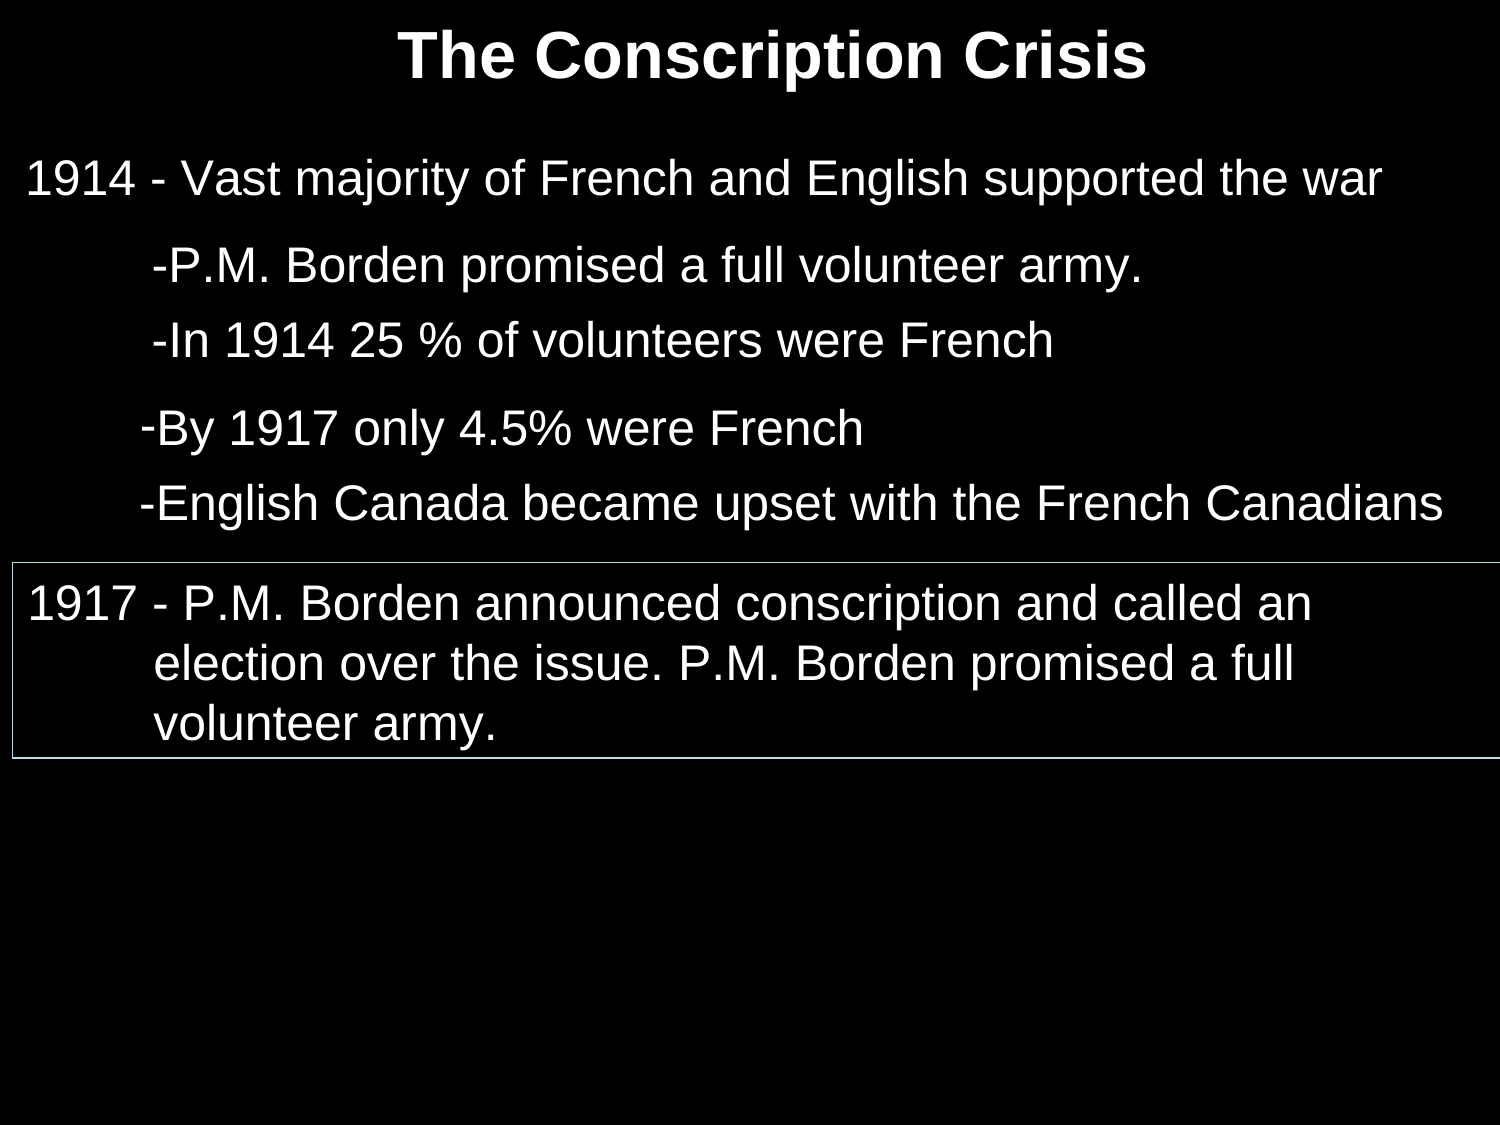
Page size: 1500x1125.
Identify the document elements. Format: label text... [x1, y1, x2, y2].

text_box 1917 - P.M. Borden announced conscription and called an election over the issue. P.M. Borden promised a full volunteer army. [12, 562, 1500, 758]
text_box -English Canada became upset with the French Canadians [99, 462, 1500, 538]
text_box The Conscription Crisis [199, 4, 1338, 100]
text_box -P.M. Borden promised a full volunteer army. [112, 224, 1426, 301]
text_box By 1917 only 4.5% were French [124, 387, 1413, 462]
text_box -In 1914 25 % of volunteers were French [112, 299, 1413, 376]
text_box 1914 - Vast majority of French and English supported the war [0, 137, 1500, 213]
